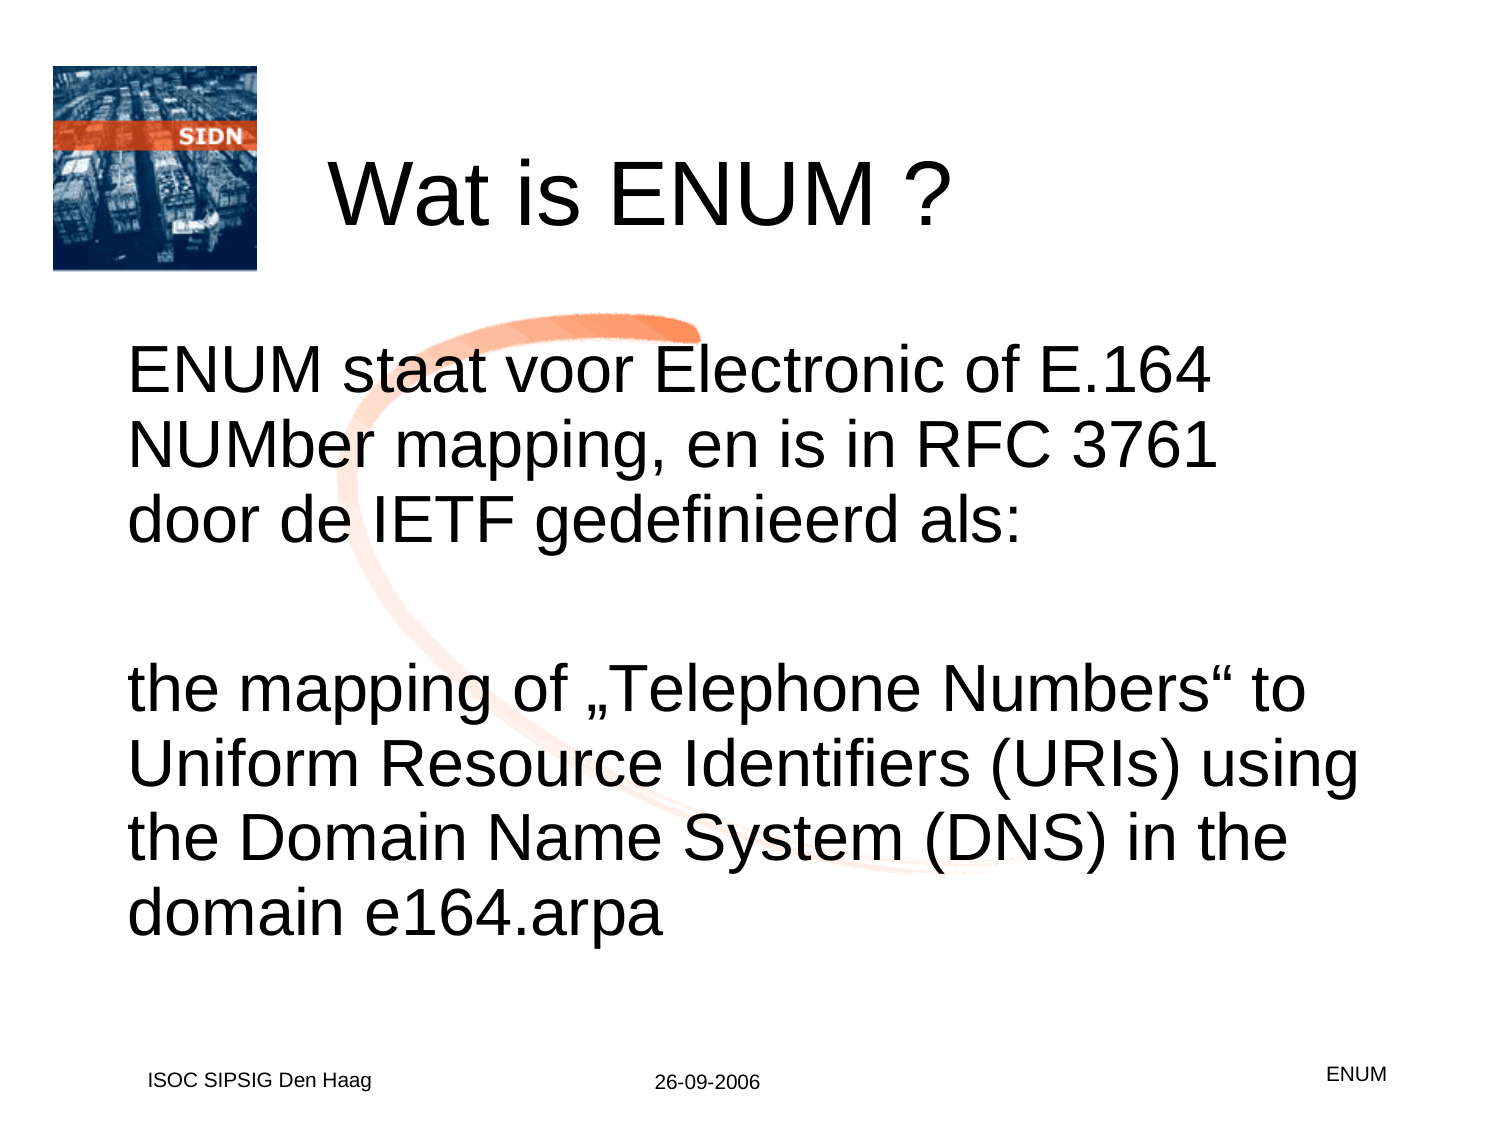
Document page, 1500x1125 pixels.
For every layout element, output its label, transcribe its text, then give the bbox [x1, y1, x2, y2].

title Wat is ENUM ? [312, 99, 1382, 288]
list ENUM staat voor Electronic of E.164 NUMber mapping, en is in RFC 3761 door de IETF gedefinieerd als: the mapping of „Telephone Numbers“ to Uniform Resource Identifiers (URIs) using the Domain Name System (DNS) in the domain e164.arpa [112, 324, 1382, 1000]
picture [112, 1000, 1371, 1120]
picture [53, 0, 1371, 324]
